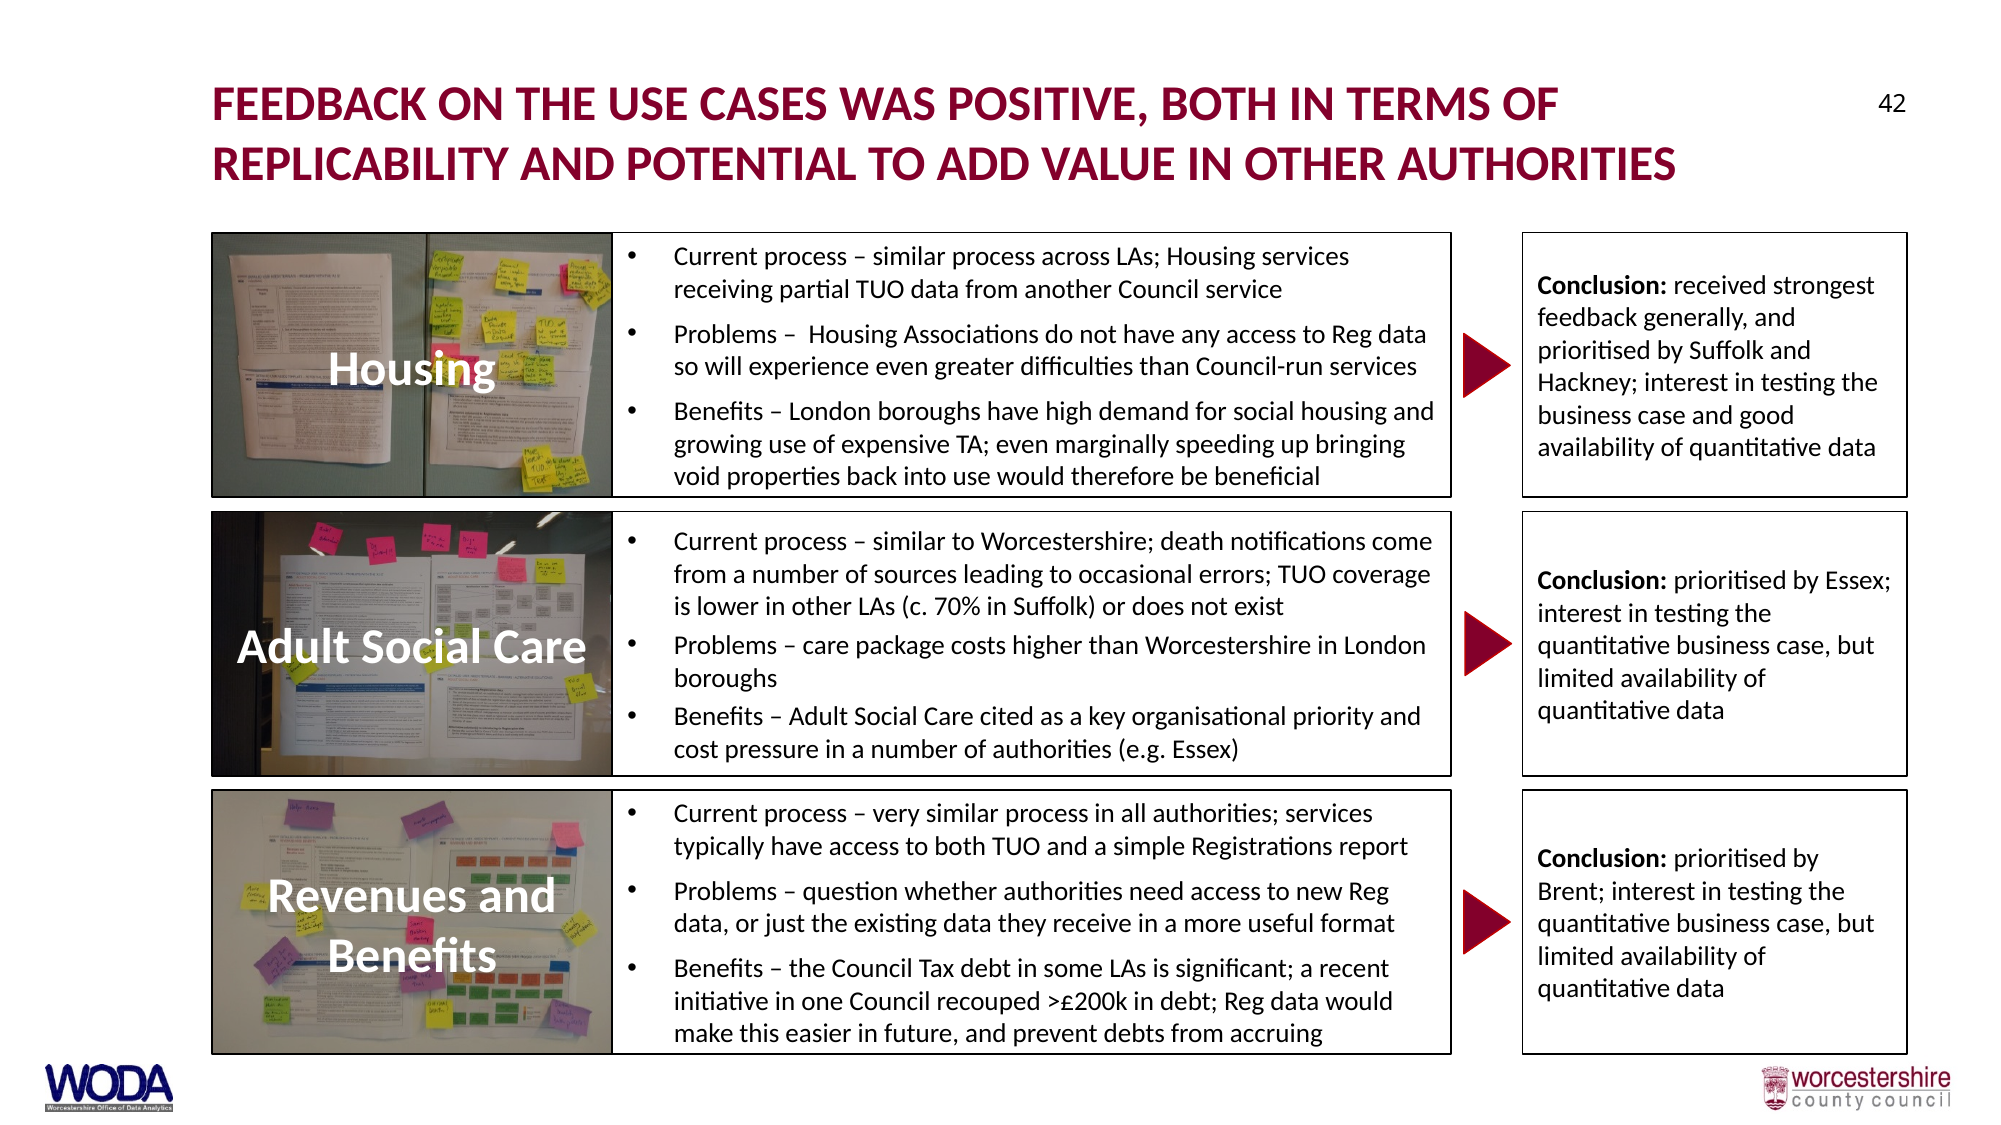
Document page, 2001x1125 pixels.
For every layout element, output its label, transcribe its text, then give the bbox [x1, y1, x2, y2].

text_box Conclusion: received strongest feedback generally, and prioritised by Suffolk and Hackney; interest in testing the business case and good availability of quantitative data [1522, 232, 1907, 497]
slide_number <number> [1850, 87, 1907, 148]
text_box [1463, 890, 1511, 954]
picture [45, 1064, 173, 1112]
text_box Current process – very similar process in all authorities; services typically have access to both TUO and a simple Registrations report Problems – question whether authorities need access to new Reg data, or just the existing data they receive in a more useful format Benefits – the Council Tax debt in some LAs is significant; a recent initiative in one Council recouped >£200k in debt; Reg data would make this easier in future, and prevent debts from accruing [612, 789, 1452, 1055]
title FEEDBACK ON THE USE CASES WAS POSITIVE, BOTH IN TERMS OF REPLICABILITY AND POTENTIAL TO ADD VALUE IN OTHER AUTHORITIES [212, 70, 1809, 192]
picture [1749, 1055, 1971, 1121]
text_box Housing [212, 232, 613, 498]
text_box Conclusion: prioritised by Brent; interest in testing the quantitative business case, but limited availability of quantitative data [1522, 789, 1907, 1055]
text_box [1465, 611, 1512, 676]
text_box Adult Social Care [212, 511, 612, 776]
text_box Revenues and Benefits [212, 789, 612, 1055]
text_box Current process – similar to Worcestershire; death notifications come from a number of sources leading to occasional errors; TUO coverage is lower in other LAs (c. 70% in Suffolk) or does not exist Problems – care package costs higher than Worcestershire in London boroughs Benefits – Adult Social Care cited as a key organisational priority and cost pressure in a number of authorities (e.g. Essex) [612, 511, 1452, 776]
text_box Current process – similar process across LAs; Housing services receiving partial TUO data from another Council service Problems – Housing Associations do not have any access to Reg data so will experience even greater difficulties than Council-run services Benefits – London boroughs have high demand for social housing and growing use of expensive TA; even marginally speeding up bringing void properties back into use would therefore be beneficial [612, 232, 1452, 497]
text_box [1463, 333, 1511, 398]
text_box Conclusion: prioritised by Essex; interest in testing the quantitative business case, but limited availability of quantitative data [1522, 511, 1907, 776]
